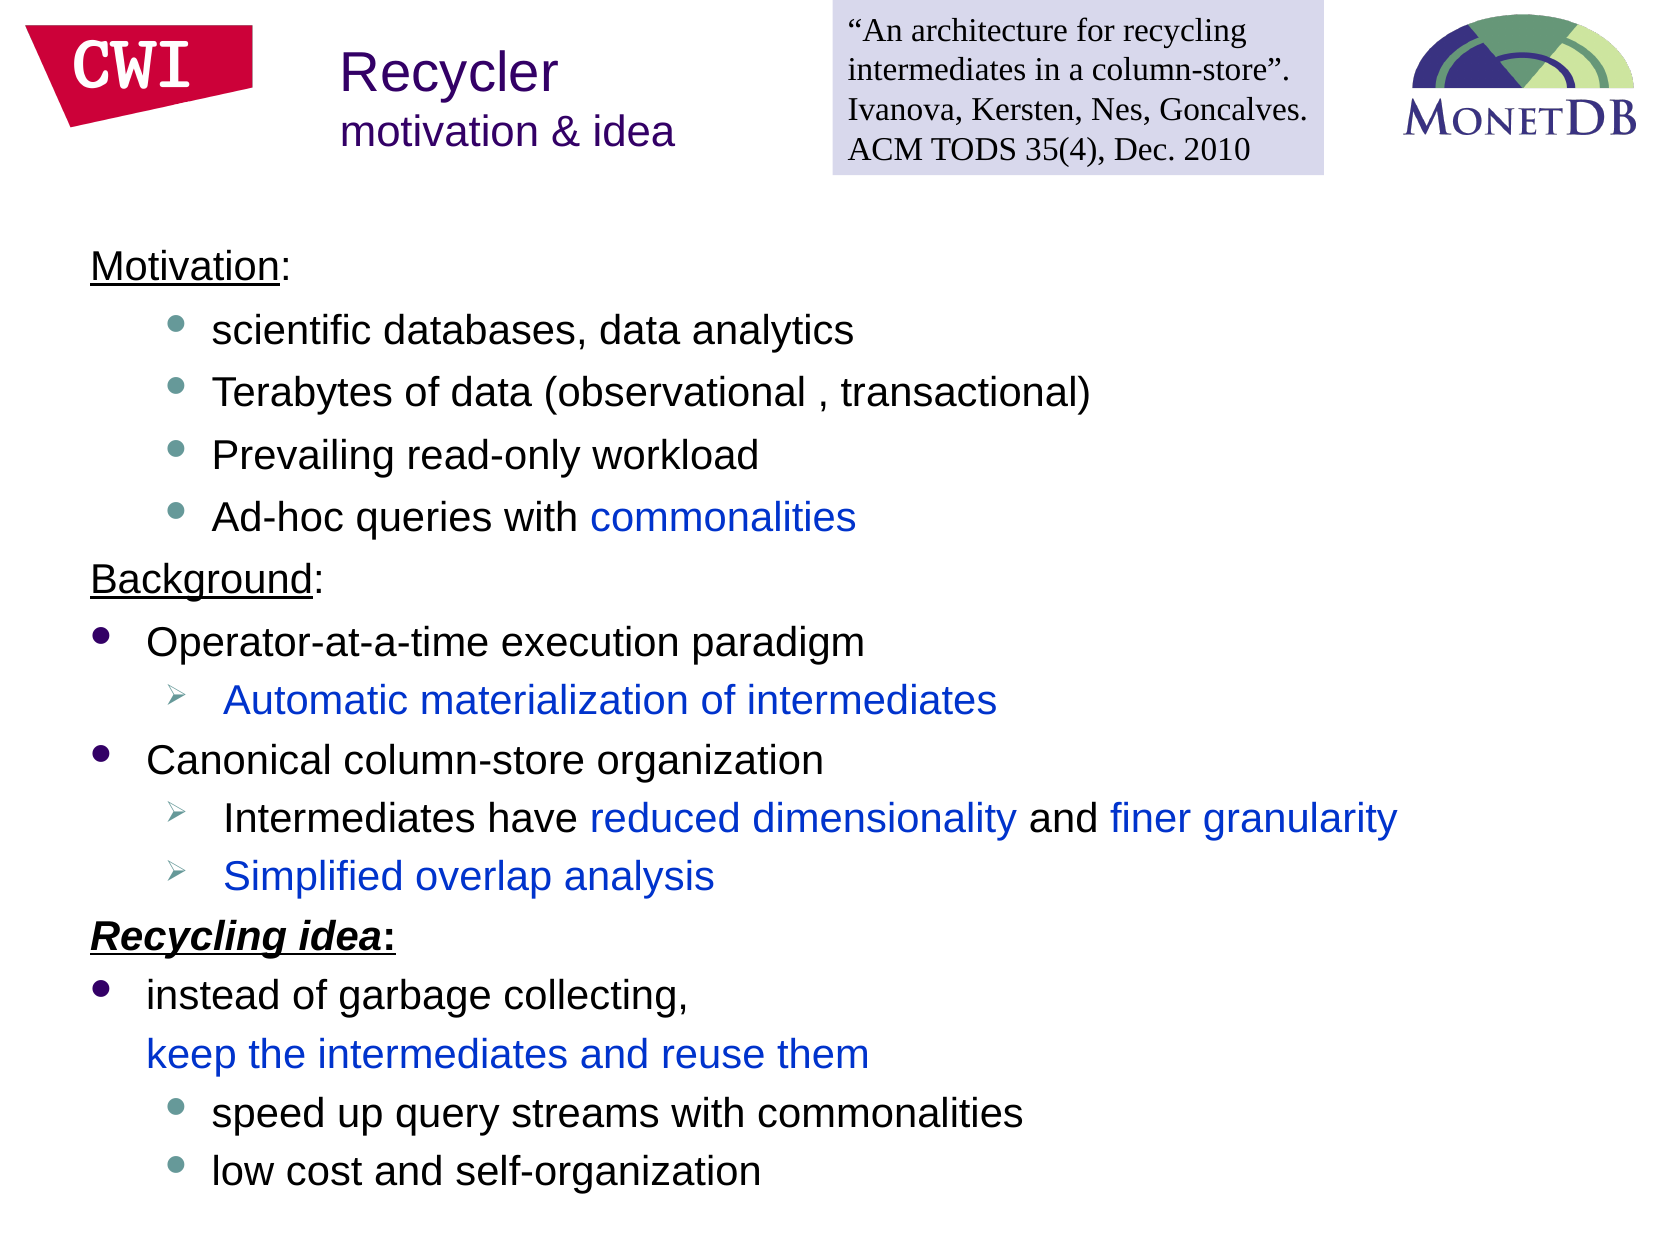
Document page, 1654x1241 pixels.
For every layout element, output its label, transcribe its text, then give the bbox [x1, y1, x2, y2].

text_box Motivation: scientific databases, data analytics Terabytes of data (observational , transactional) Prevailing read-only workload Ad-hoc queries with commonalities Background: Operator-at-a-time execution paradigm Automatic materialization of intermediates Canonical column-store organization Intermediates have reduced dimensionality and finer granularity Simplified overlap analysis Recycling idea: instead of garbage collecting, keep the intermediates and reuse them speed up query streams with commonalities low cost and self-organization [75, 237, 1613, 1101]
picture [1403, 14, 1636, 135]
picture [0, 0, 278, 150]
text_box Recycler motivation & idea [324, 0, 832, 163]
text_box “An architecture for recycling intermediates in a column-store”. Ivanova, Kersten, Nes, Goncalves. ACM TODS 35(4), Dec. 2010 [832, 0, 1324, 176]
